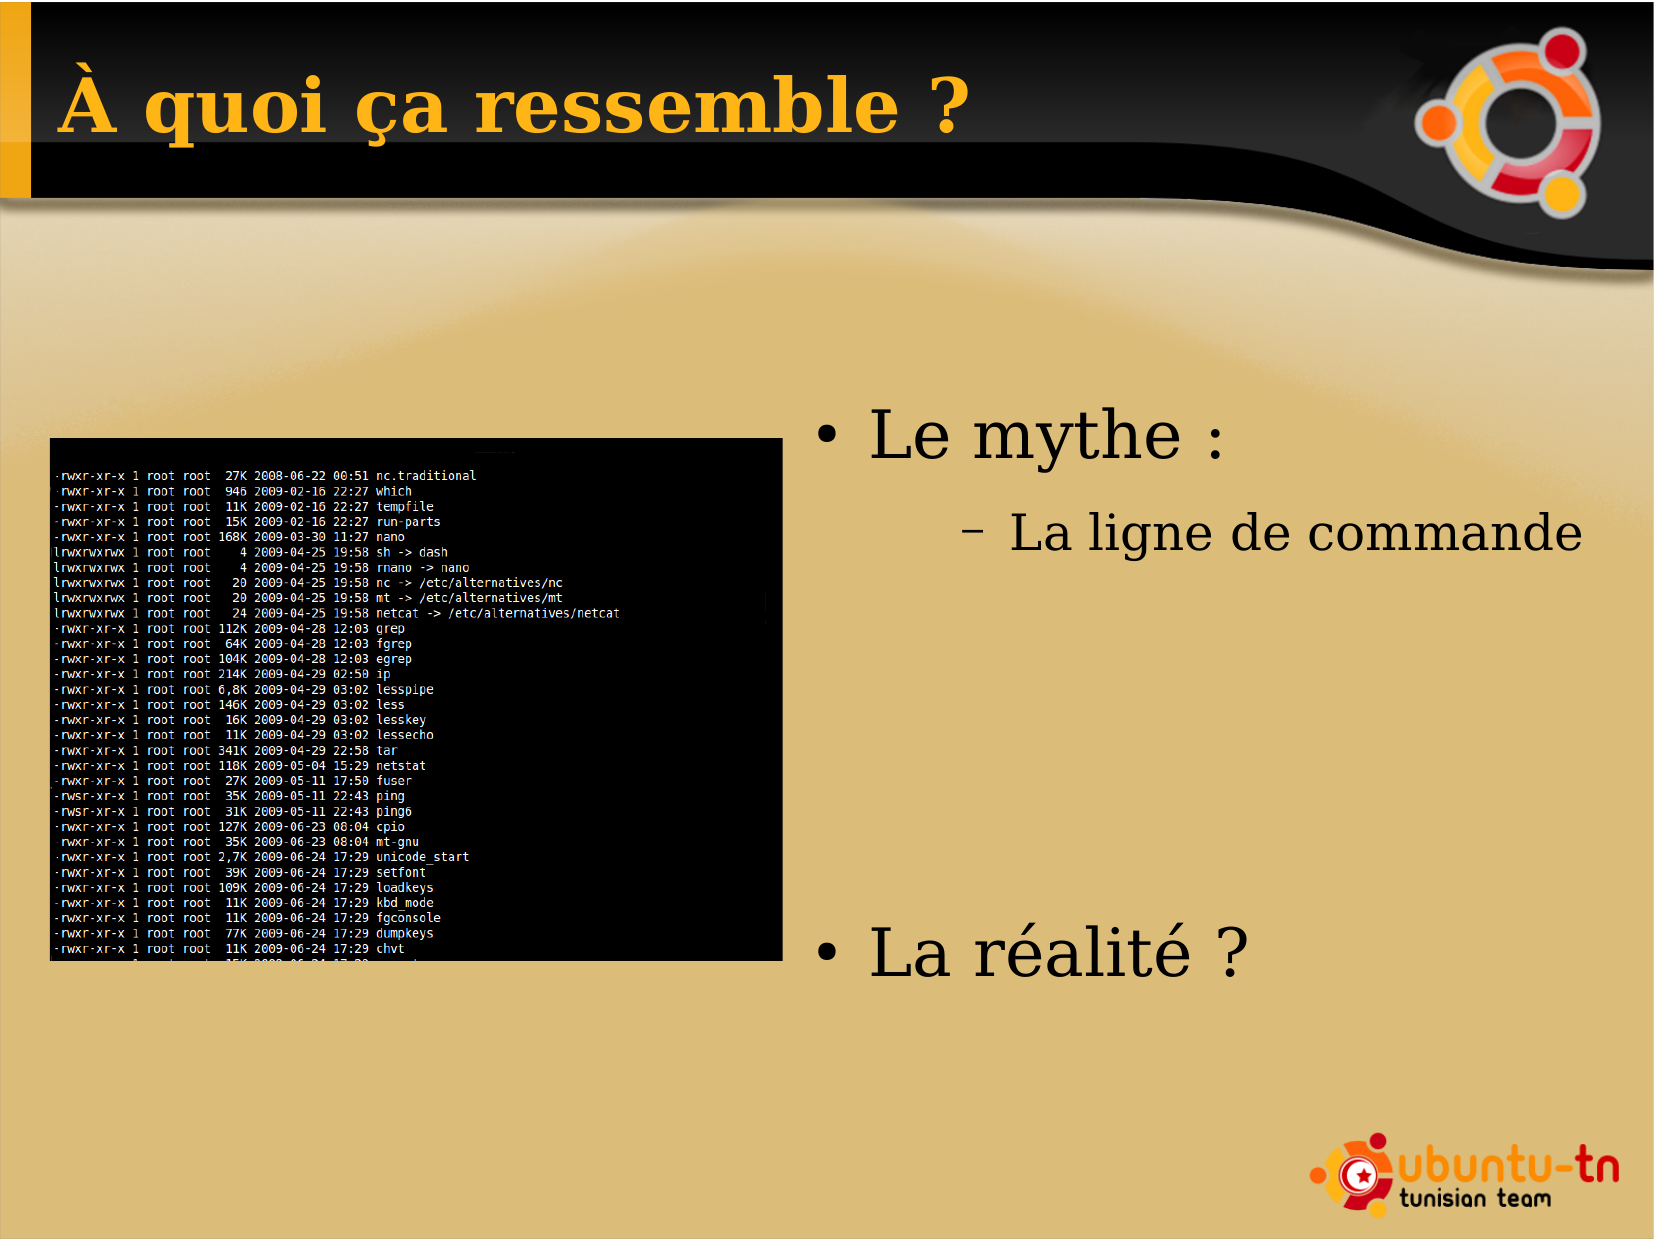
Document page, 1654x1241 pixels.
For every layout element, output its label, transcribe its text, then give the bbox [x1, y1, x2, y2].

title À quoi ça ressemble ? [59, 9, 1447, 202]
list Le mythe : La ligne de commande La réalité ? [797, 396, 1595, 1052]
picture [0, 0, 1654, 1241]
